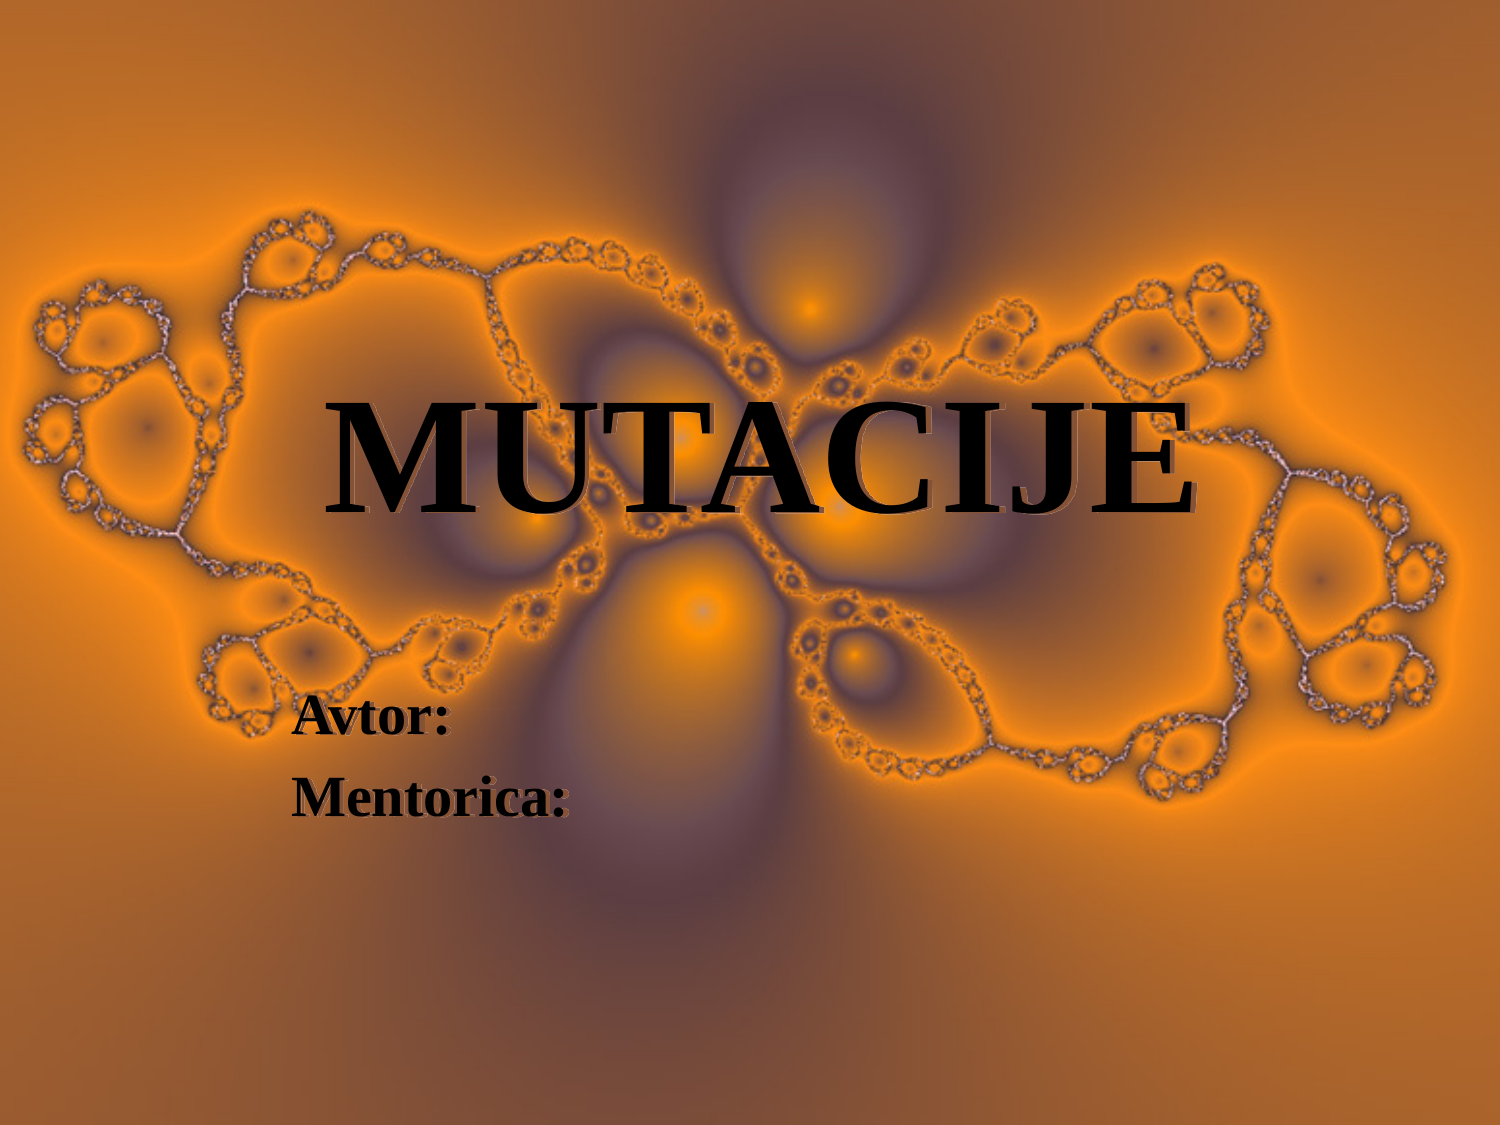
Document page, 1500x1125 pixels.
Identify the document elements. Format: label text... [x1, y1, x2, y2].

picture [0, 0, 1500, 1125]
subtitle Avtor: Mentorica: [276, 668, 1238, 1071]
title MUTACIJE [262, 249, 1263, 559]
